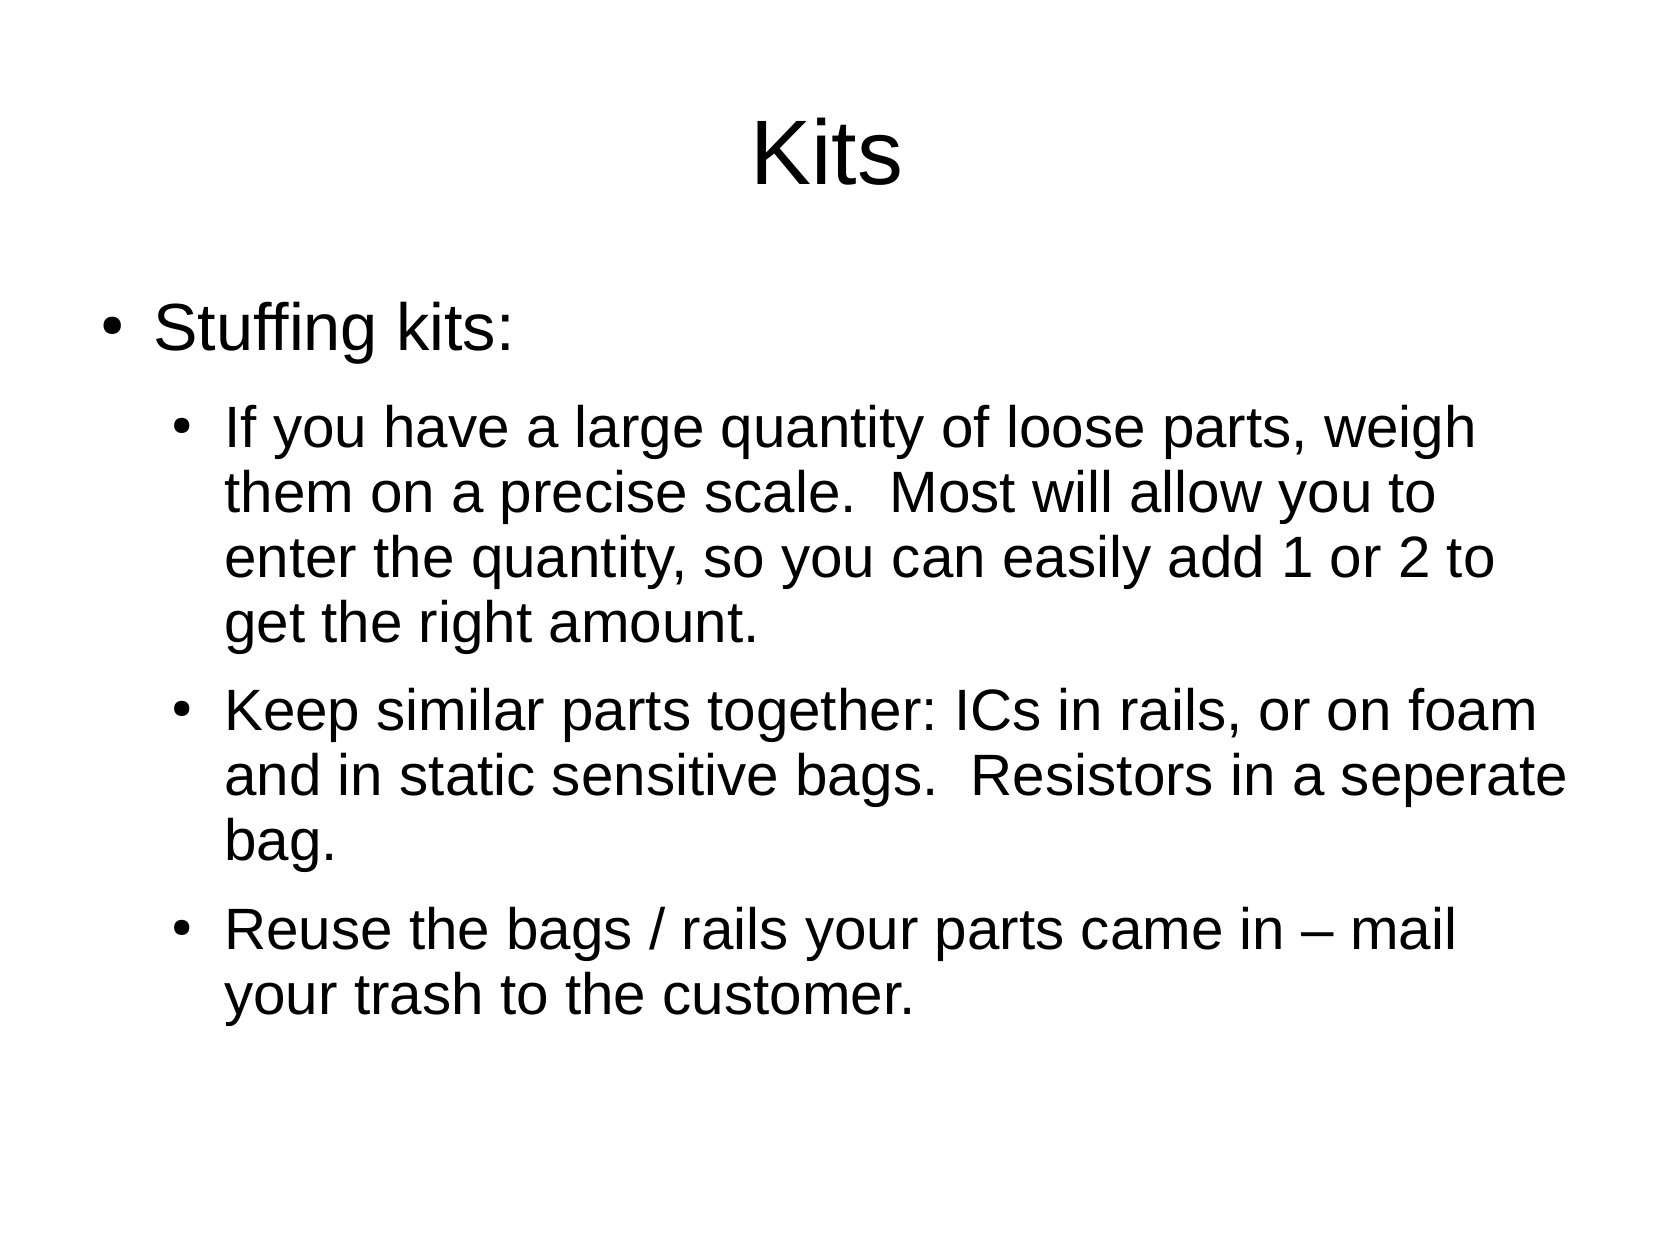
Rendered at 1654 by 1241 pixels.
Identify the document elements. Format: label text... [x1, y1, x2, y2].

list Stuffing kits: If you have a large quantity of loose parts, weigh them on a precise scale. Most will allow you to enter the quantity, so you can easily add 1 or 2 to get the right amount. Keep similar parts together: ICs in rails, or on foam and in static sensitive bags. Resistors in a seperate bag. Reuse the bags / rails your parts came in – mail your trash to the customer. [82, 290, 1571, 1109]
title Kits [82, 49, 1571, 257]
